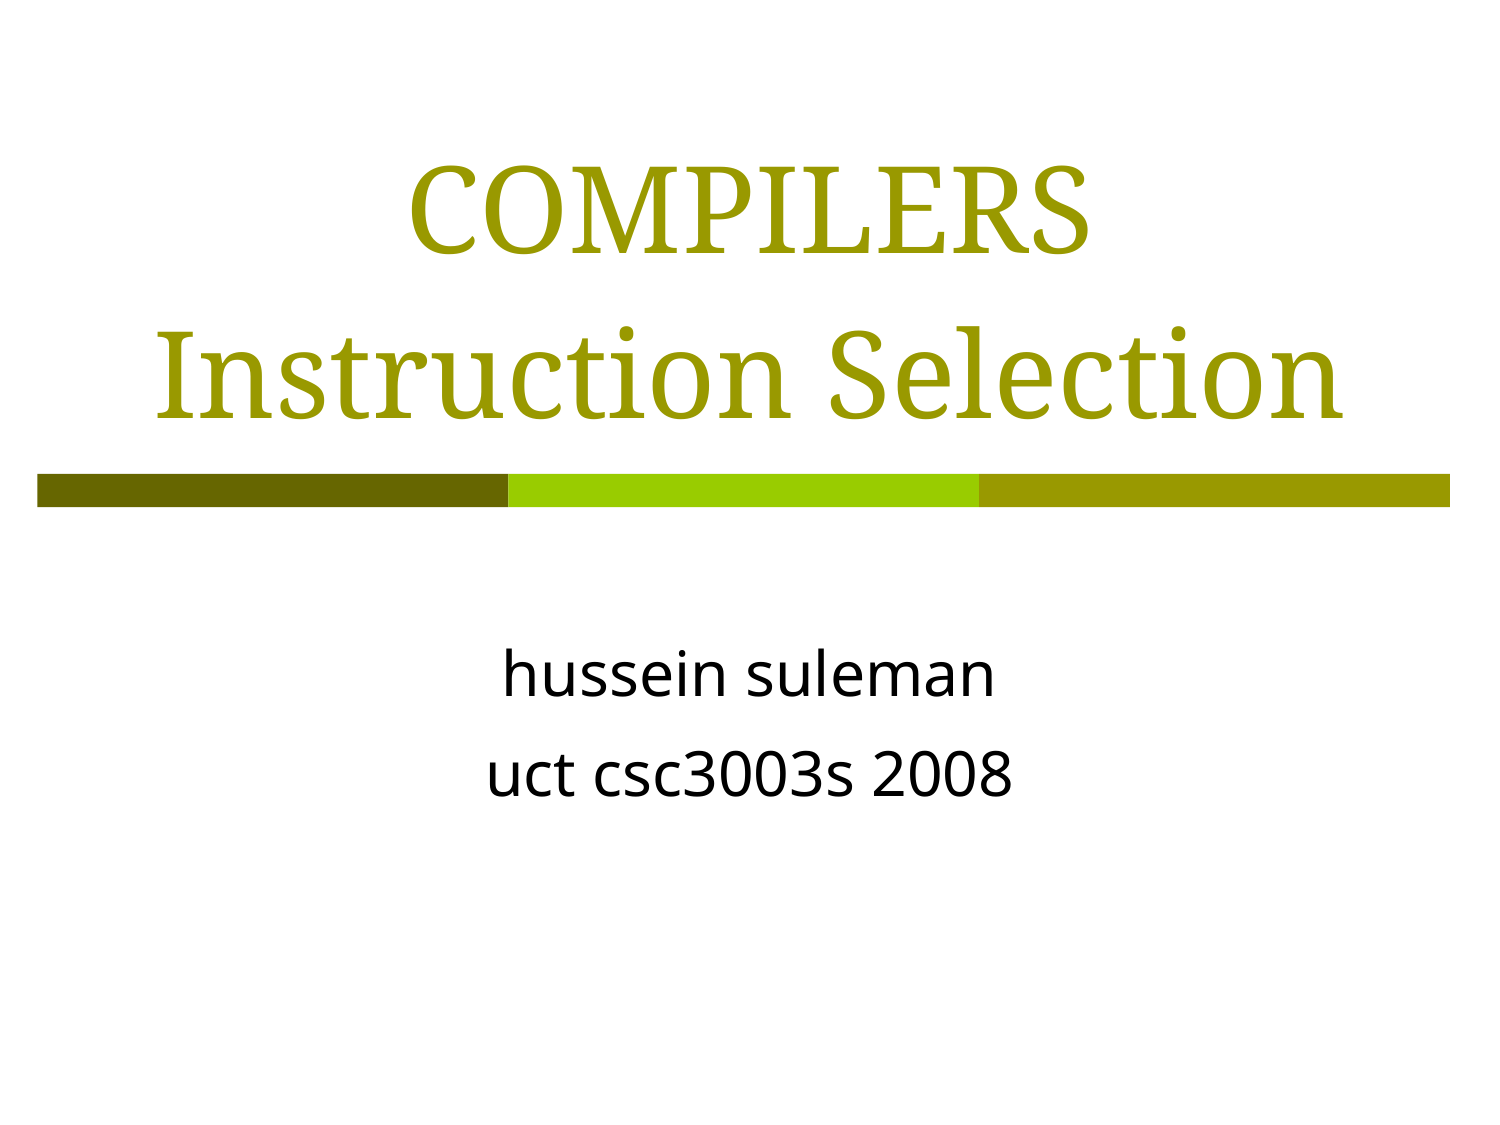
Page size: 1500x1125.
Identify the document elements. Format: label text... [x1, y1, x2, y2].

title COMPILERS Instruction Selection [112, 112, 1388, 462]
subtitle hussein suleman uct csc3003s 2008 [225, 621, 1276, 899]
